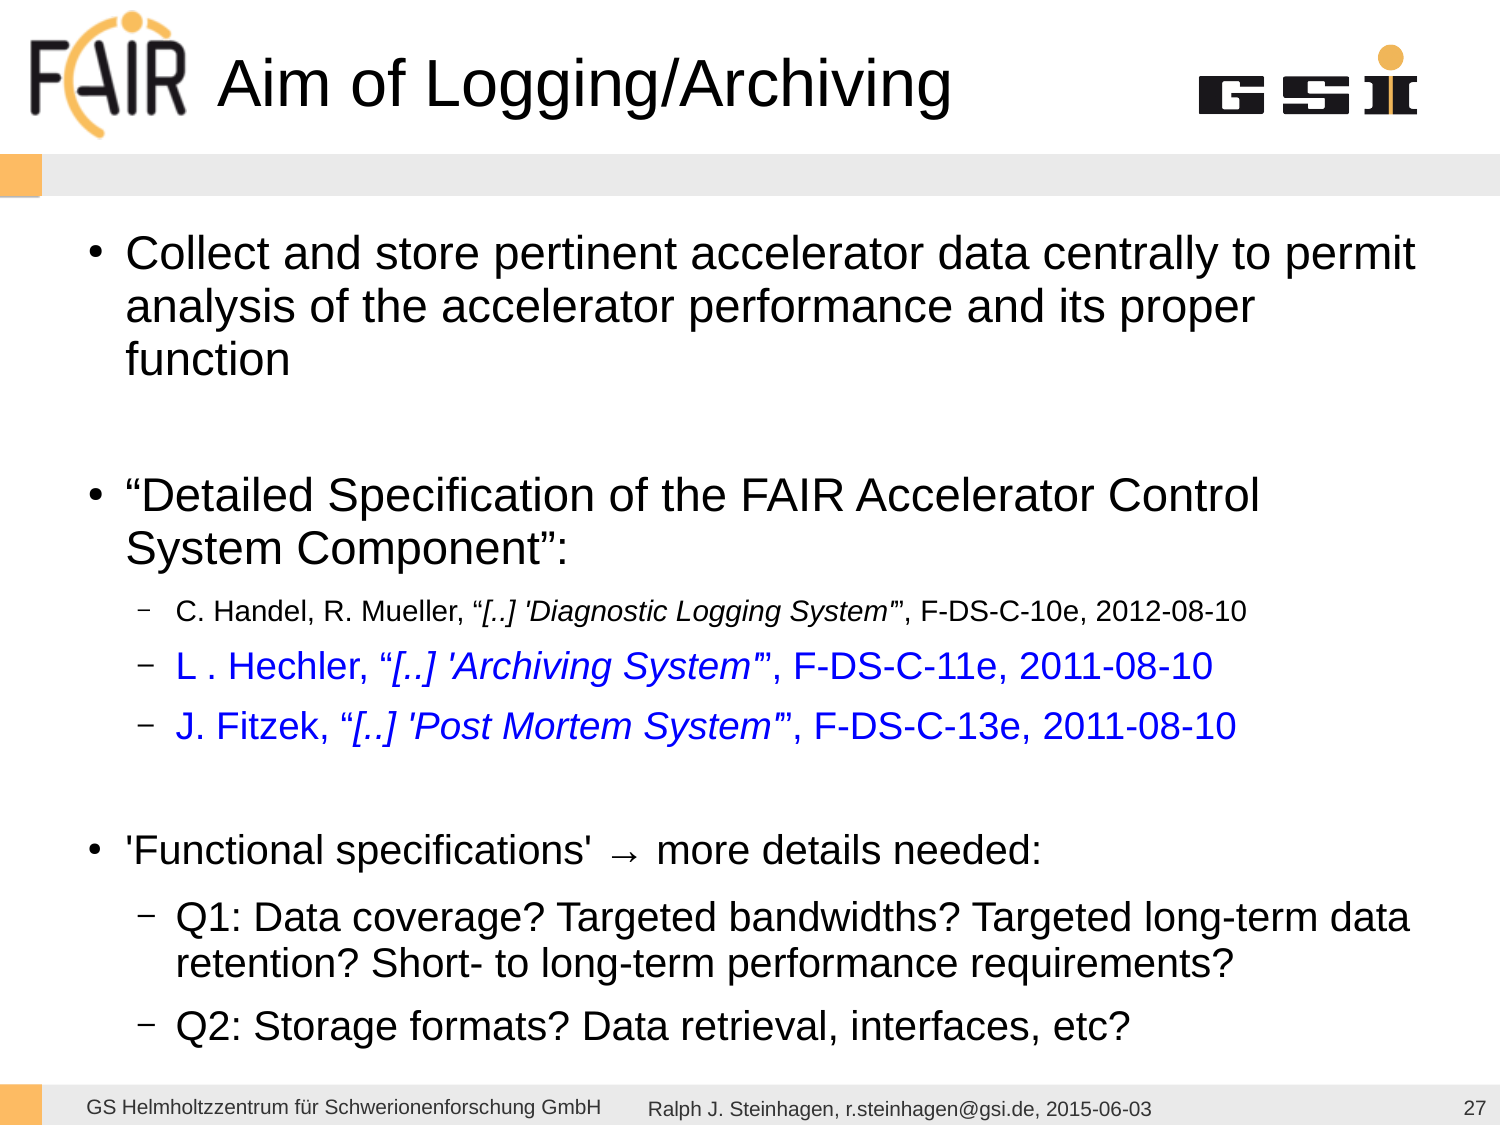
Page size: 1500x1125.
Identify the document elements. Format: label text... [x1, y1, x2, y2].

picture [1197, 42, 1419, 117]
list Collect and store pertinent accelerator data centrally to permit analysis of the accelerator performance and its proper function “Detailed Specification of the FAIR Accelerator Control System Component”: C. Handel, R. Mueller, “[..] 'Diagnostic Logging System'”, F-DS-C-10e, 2012-08-10 L . Hechler, “[..] 'Archiving System'”, F-DS-C-11e, 2011-08-10 J. Fitzek, “[..] 'Post Mortem System'”, F-DS-C-13e, 2011-08-10 'Functional specifications' → more details needed: Q1: Data coverage? Targeted bandwidths? Targeted long-term data retention? Short- to long-term performance requirements? Q2: Storage formats? Data retrieval, interfaces, etc? [75, 226, 1425, 1050]
title Aim of Logging/Archiving [217, 20, 1109, 147]
picture [30, 9, 187, 141]
